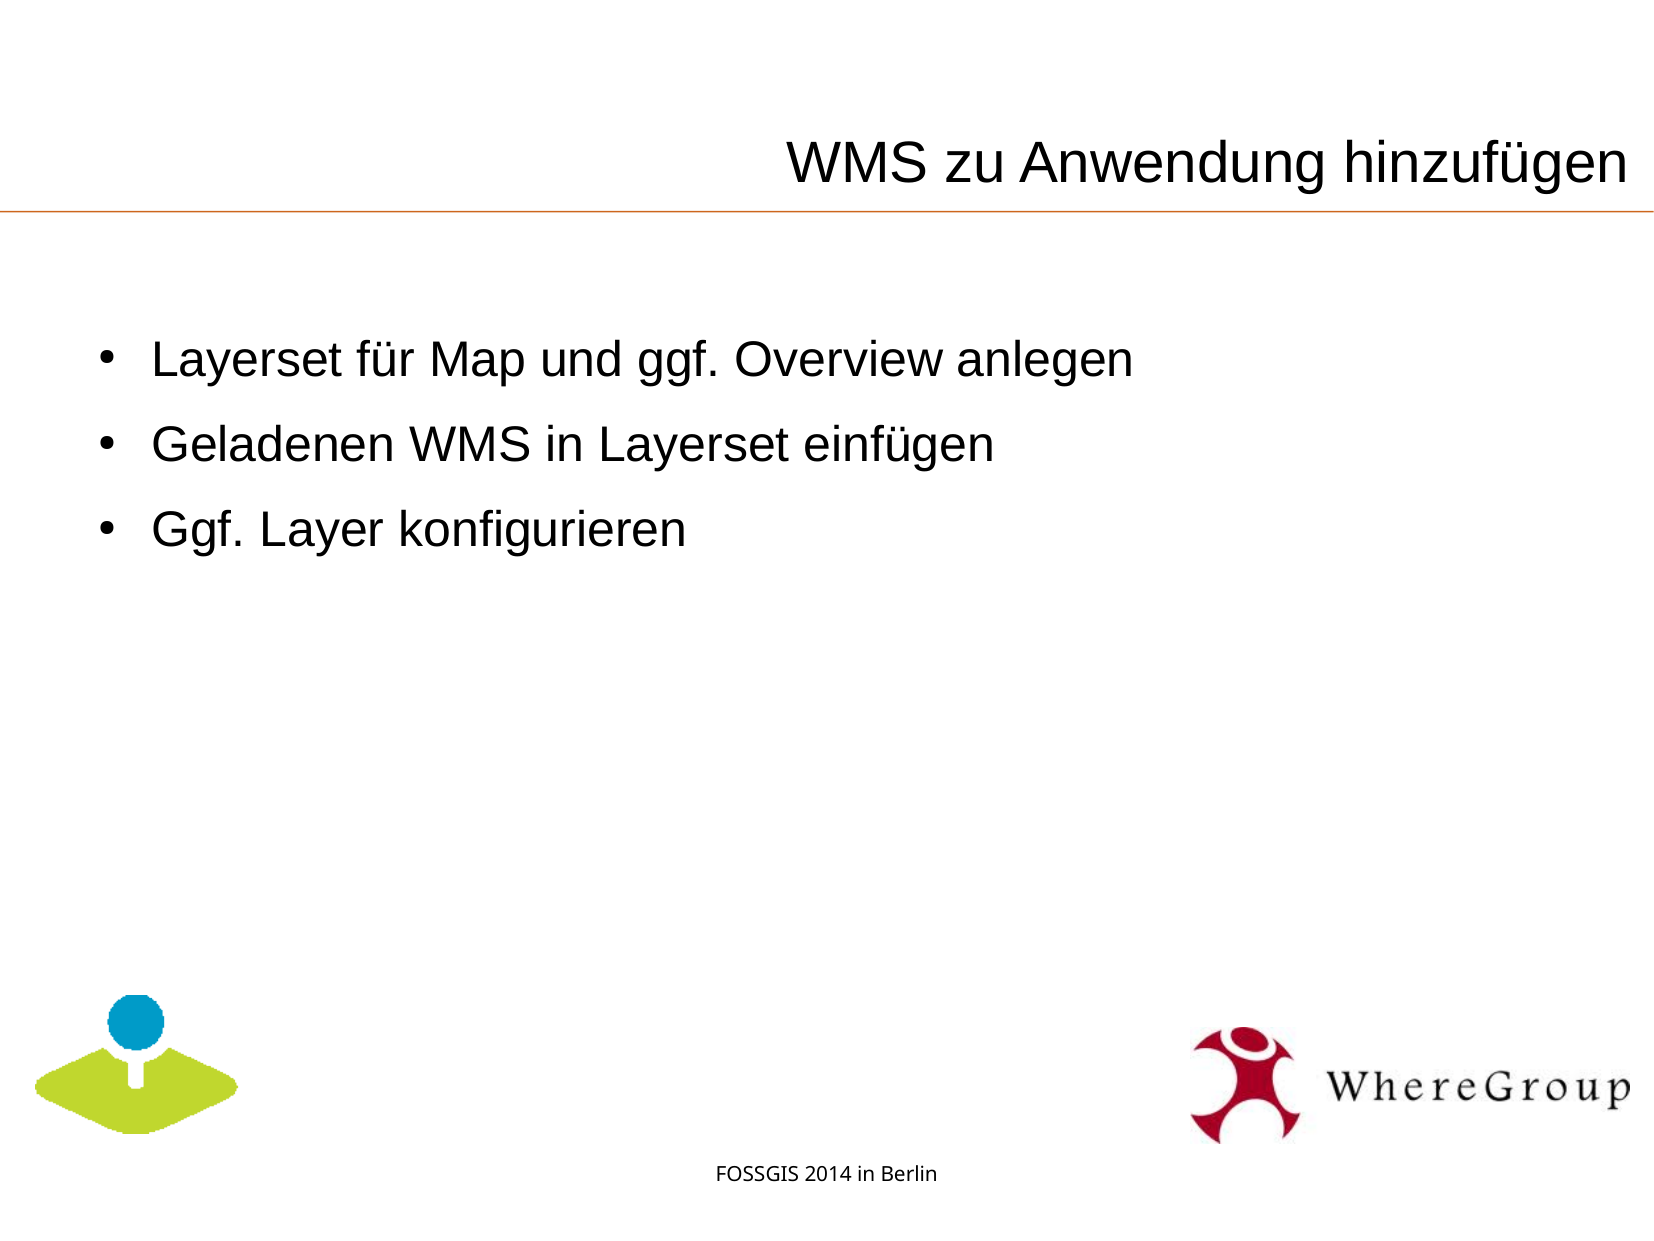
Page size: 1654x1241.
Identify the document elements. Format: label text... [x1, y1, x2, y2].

list Layerset für Map und ggf. Overview anlegen Geladenen WMS in Layerset einfügen Ggf. Layer konfigurieren [80, 330, 1536, 1051]
title WMS zu Anwendung hinzufügen [141, 105, 1630, 219]
picture [35, 995, 240, 1134]
picture [1190, 1027, 1630, 1144]
